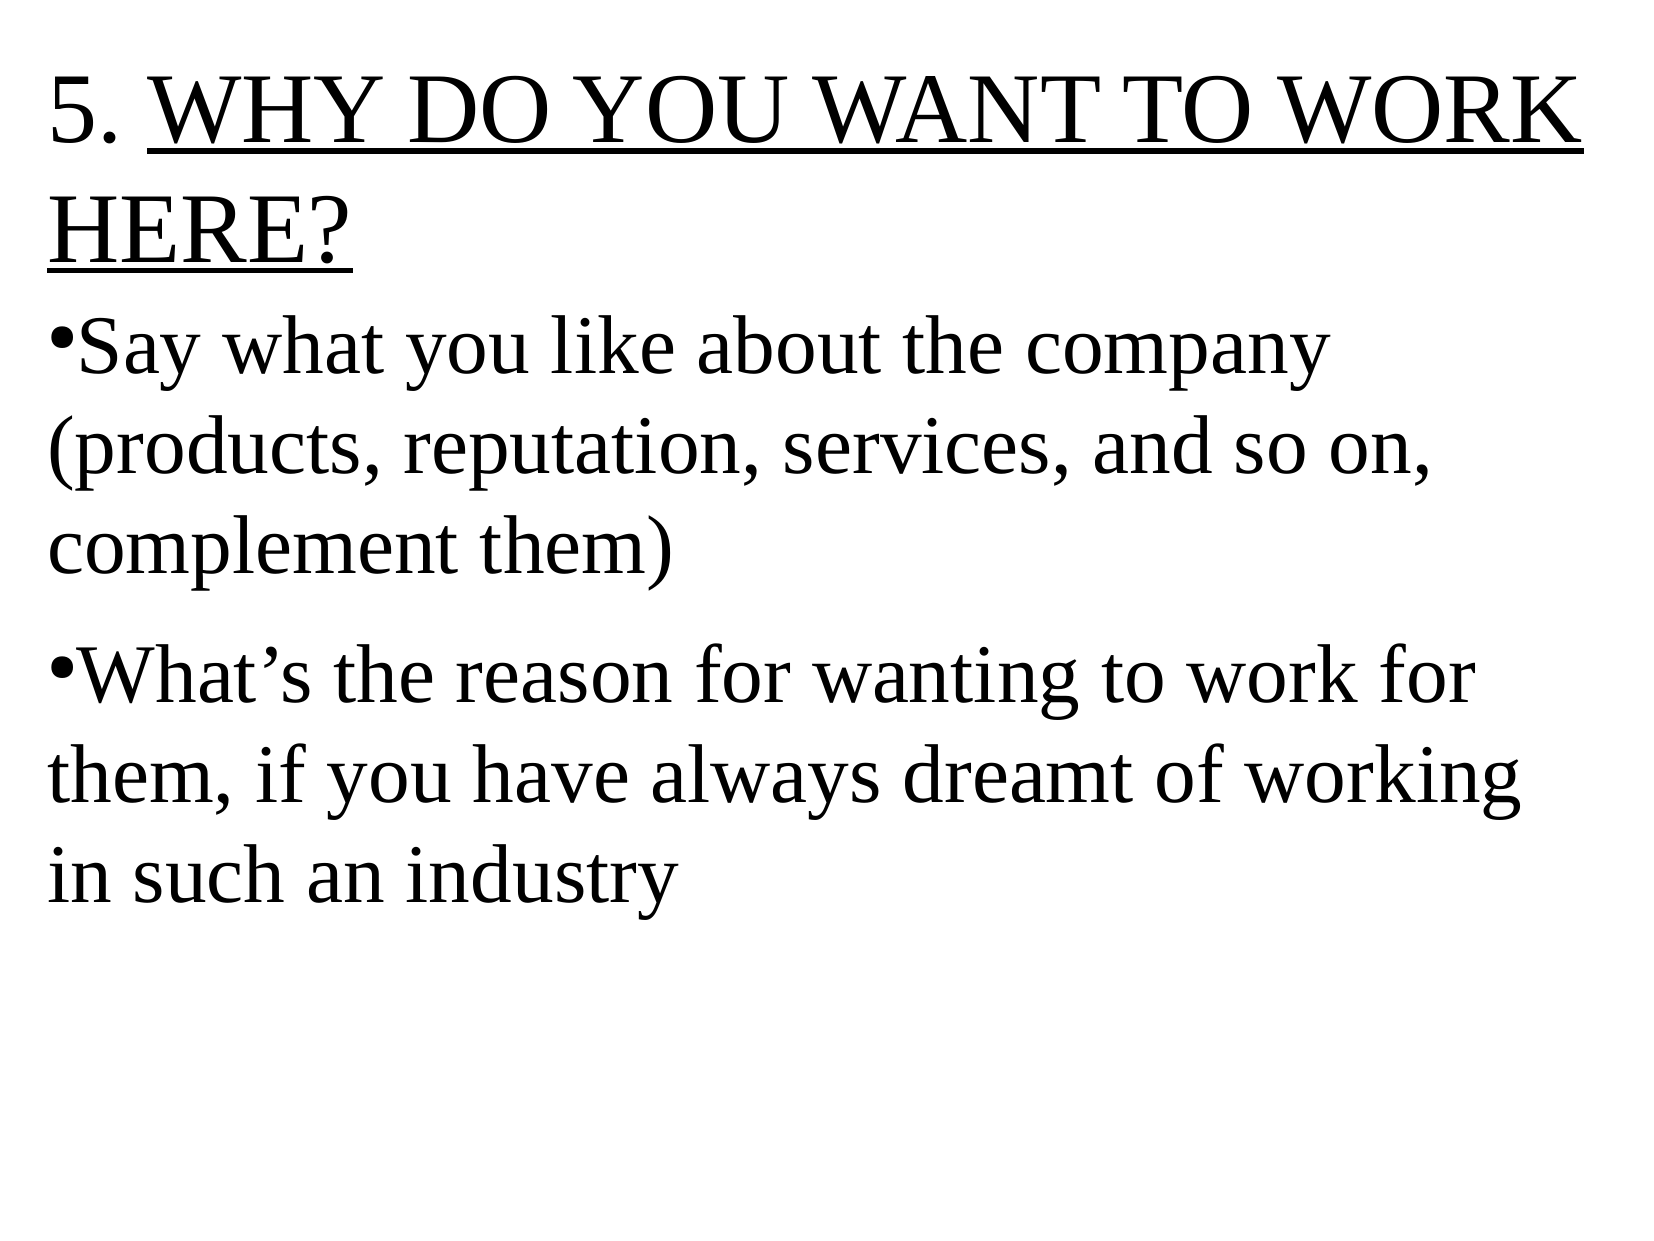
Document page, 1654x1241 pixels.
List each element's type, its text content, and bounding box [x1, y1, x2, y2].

title 5. WHY DO YOU WANT TO WORK HERE? [47, 42, 1607, 264]
list Say what you like about the company (products, reputation, services, and so on, complement them) What’s the reason for wanting to work for them, if you have always dreamt of working in such an industry [47, 290, 1607, 1170]
